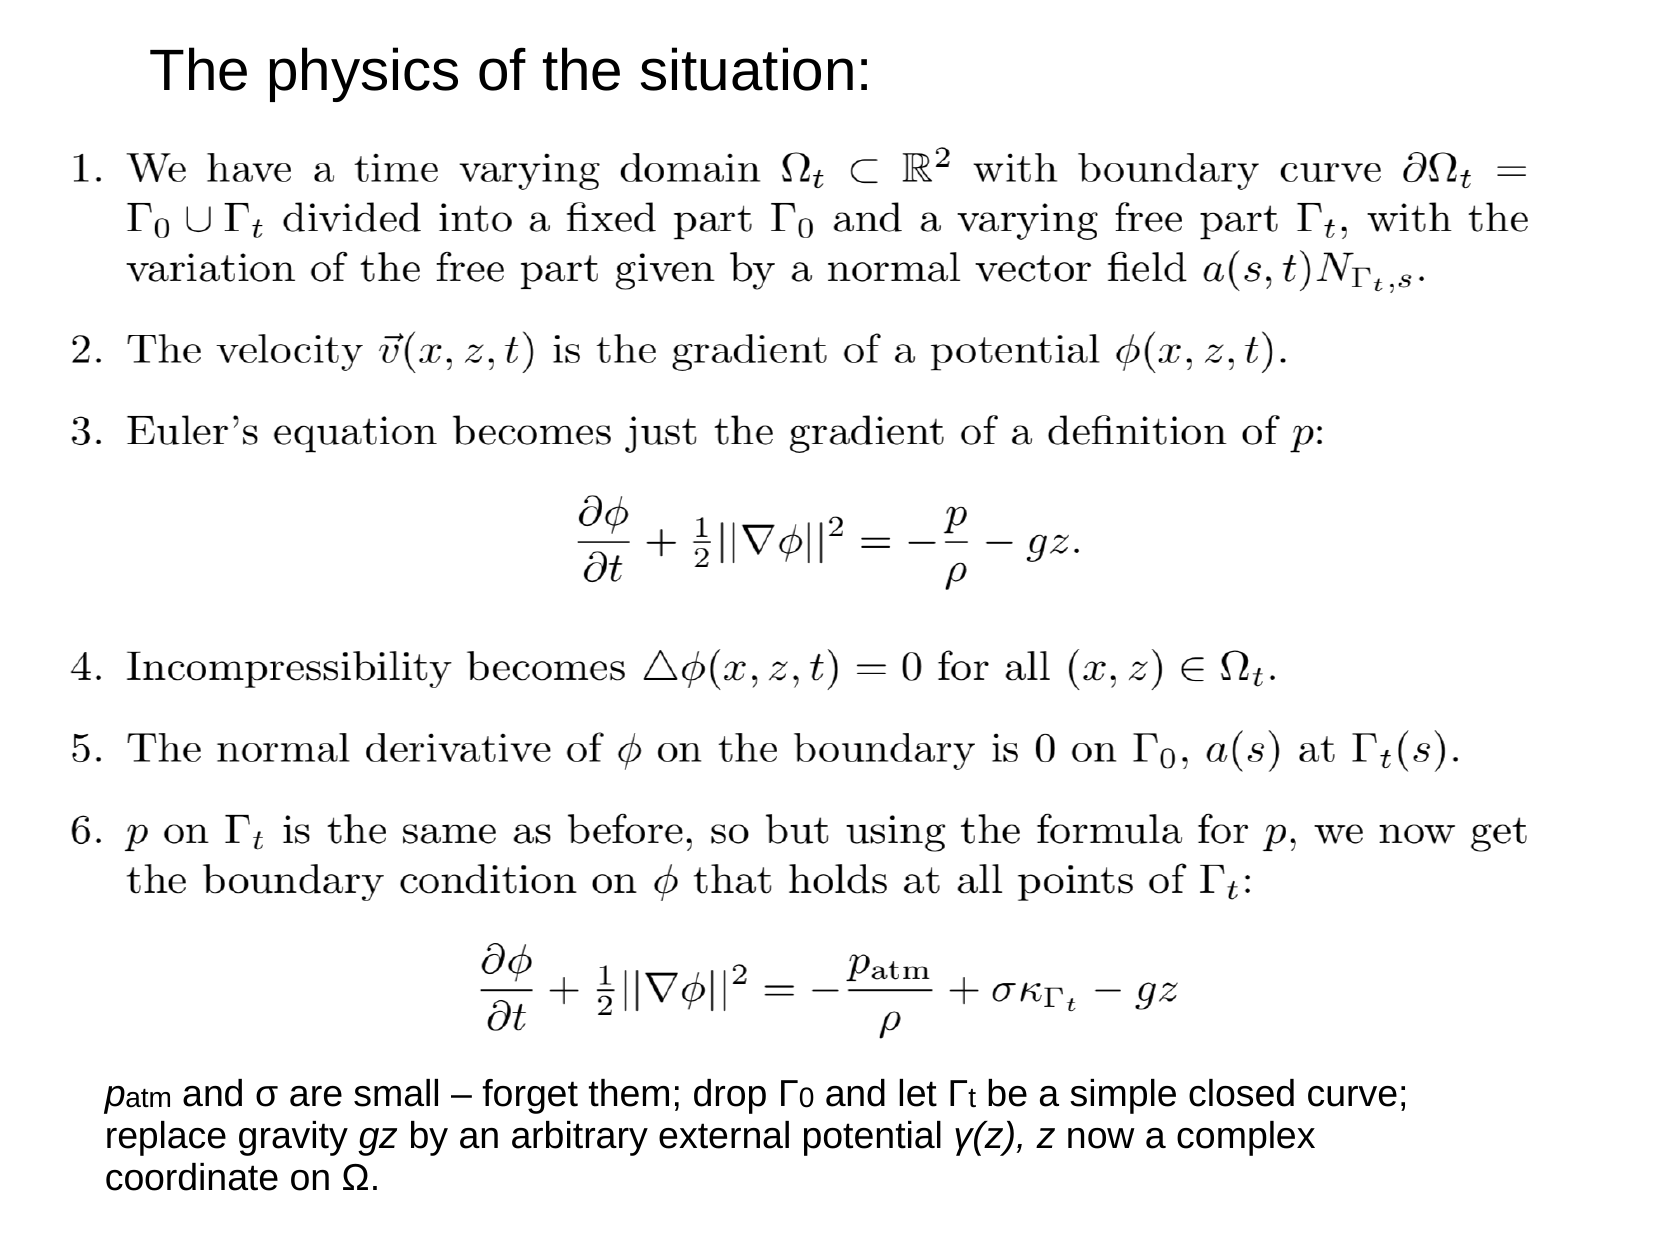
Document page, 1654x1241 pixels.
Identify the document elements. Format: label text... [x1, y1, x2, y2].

text_box The physics of the situation: [135, 30, 1501, 110]
picture [41, 101, 1587, 1079]
text_box patm and σ are small – forget them; drop Γ0 and let Γt be a simple closed curve; replace gravity gz by an arbitrary external potential γ(z), z now a complex coordinate on Ω. [90, 1065, 1501, 1214]
